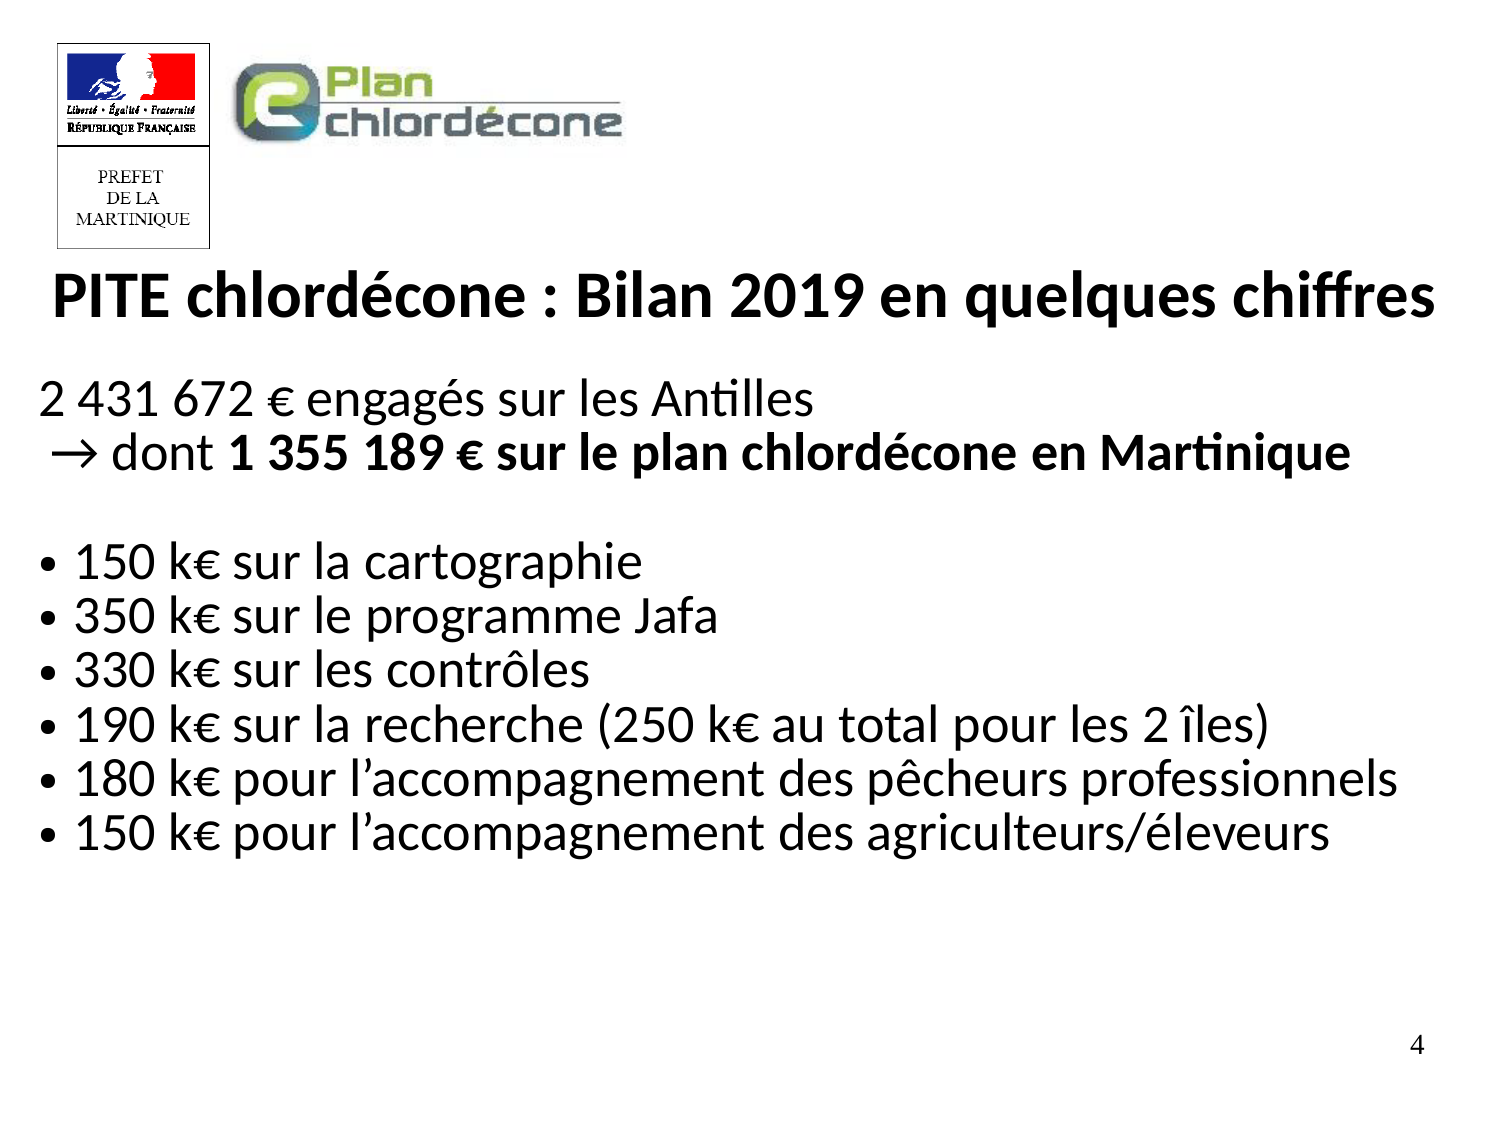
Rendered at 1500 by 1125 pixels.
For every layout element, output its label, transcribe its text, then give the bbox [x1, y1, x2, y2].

picture [53, 21, 643, 258]
text_box PITE chlordécone : Bilan 2019 en quelques chiffres 2 431 672 € engagés sur les Antilles → dont 1 355 189 € sur le plan chlordécone en Martinique 150 k€ sur la cartographie 350 k€ sur le programme Jafa 330 k€ sur les contrôles 190 k€ sur la recherche (250 k€ au total pour les 2 îles) 180 k€ pour l’accompagnement des pêcheurs professionnels 150 k€ pour l’accompagnement des agriculteurs/éleveurs [23, 259, 1465, 1125]
